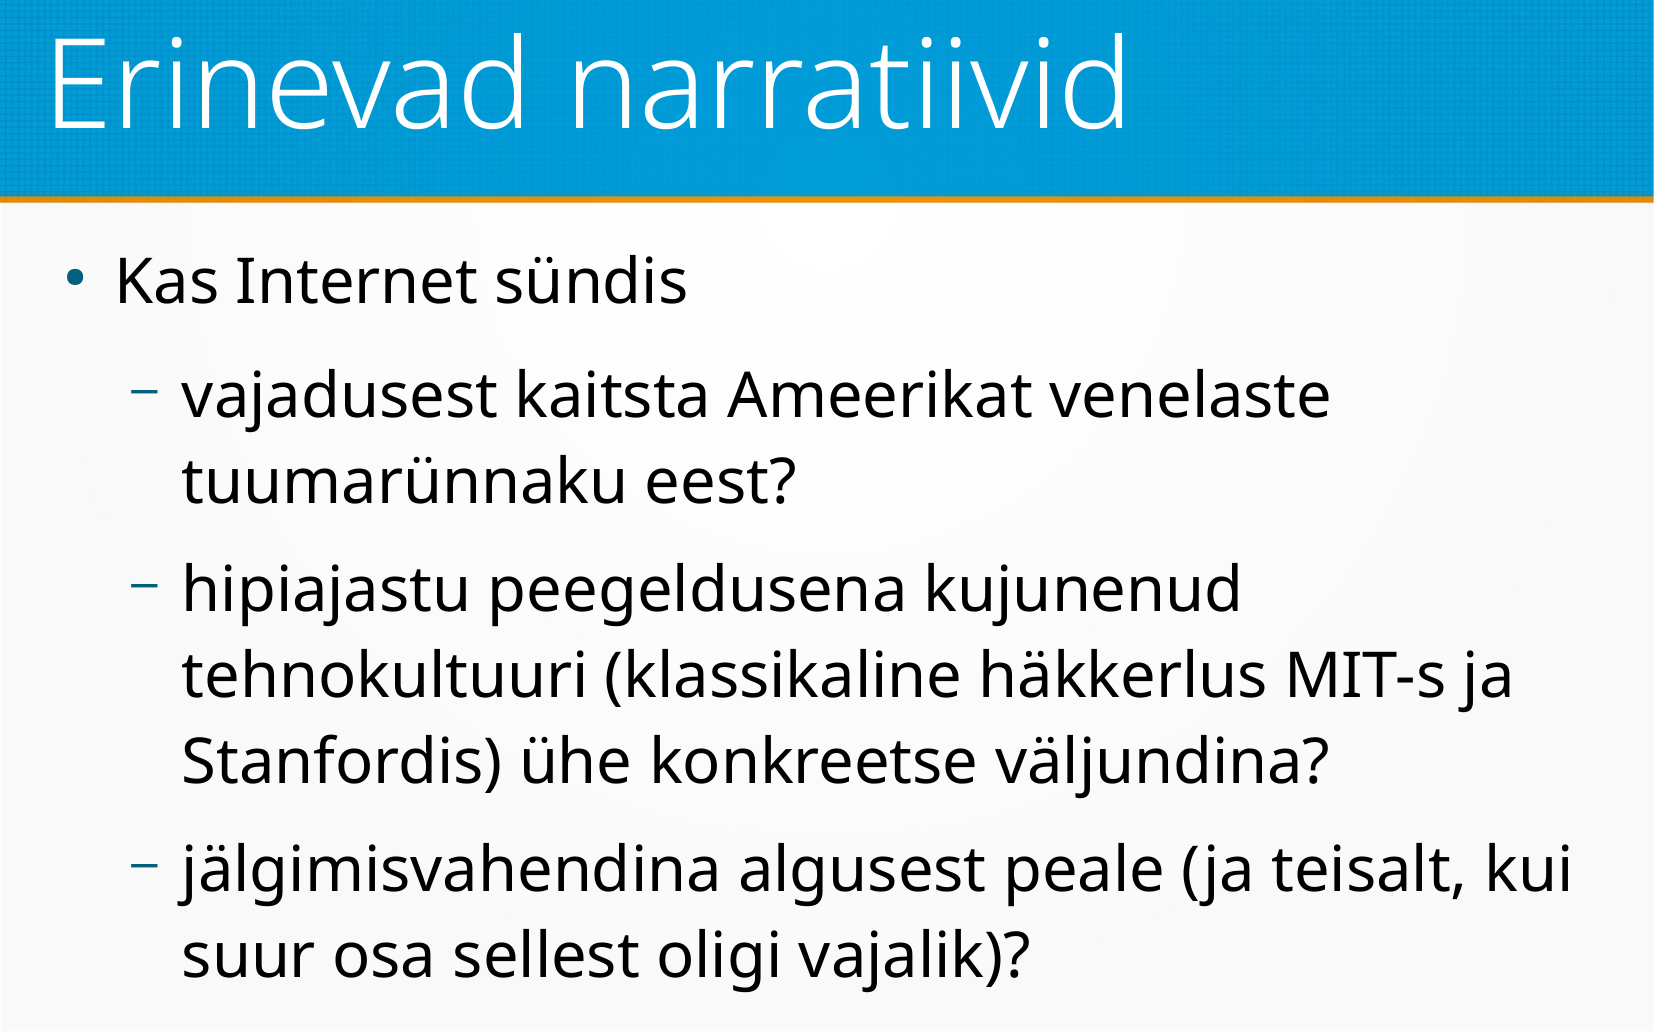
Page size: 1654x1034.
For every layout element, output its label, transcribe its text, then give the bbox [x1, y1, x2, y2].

list Kas Internet sündis vajadusest kaitsta Ameerikat venelaste tuumarünnaku eest? hipiajastu peegeldusena kujunenud tehnokultuuri (klassikaline häkkerlus MIT-s ja Stanfordis) ühe konkreetse väljundina? jälgimisvahendina algusest peale (ja teisalt, kui suur osa sellest oligi vajalik)? [47, 236, 1607, 1002]
picture [0, 195, 1654, 1034]
title Erinevad narratiivid [43, 0, 1619, 166]
